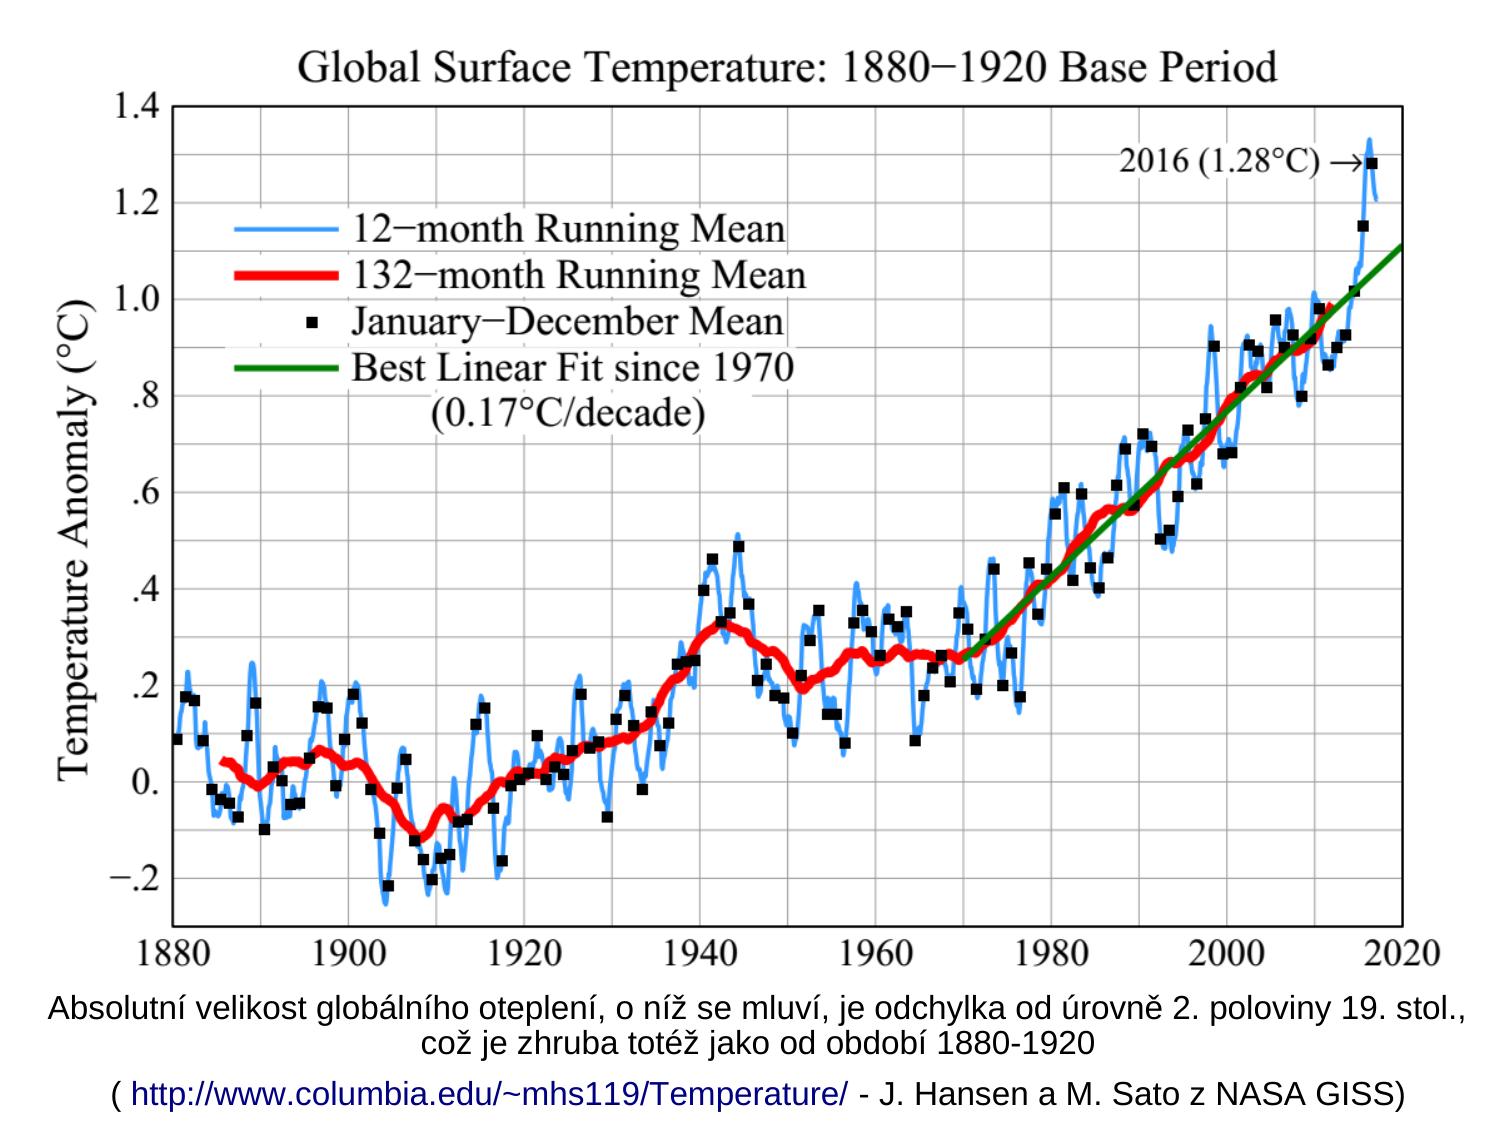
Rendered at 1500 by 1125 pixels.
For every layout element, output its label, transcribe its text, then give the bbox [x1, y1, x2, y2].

picture [40, 29, 1454, 978]
subtitle Absolutní velikost globálního oteplení, o níž se mluví, je odchylka od úrovně 2. poloviny 19. stol., což je zhruba totéž jako od období 1880-1920 ( http://www.columbia.edu/~mhs119/Temperature/ - J. Hansen a M. Sato z NASA GISS) [31, 943, 1486, 1125]
